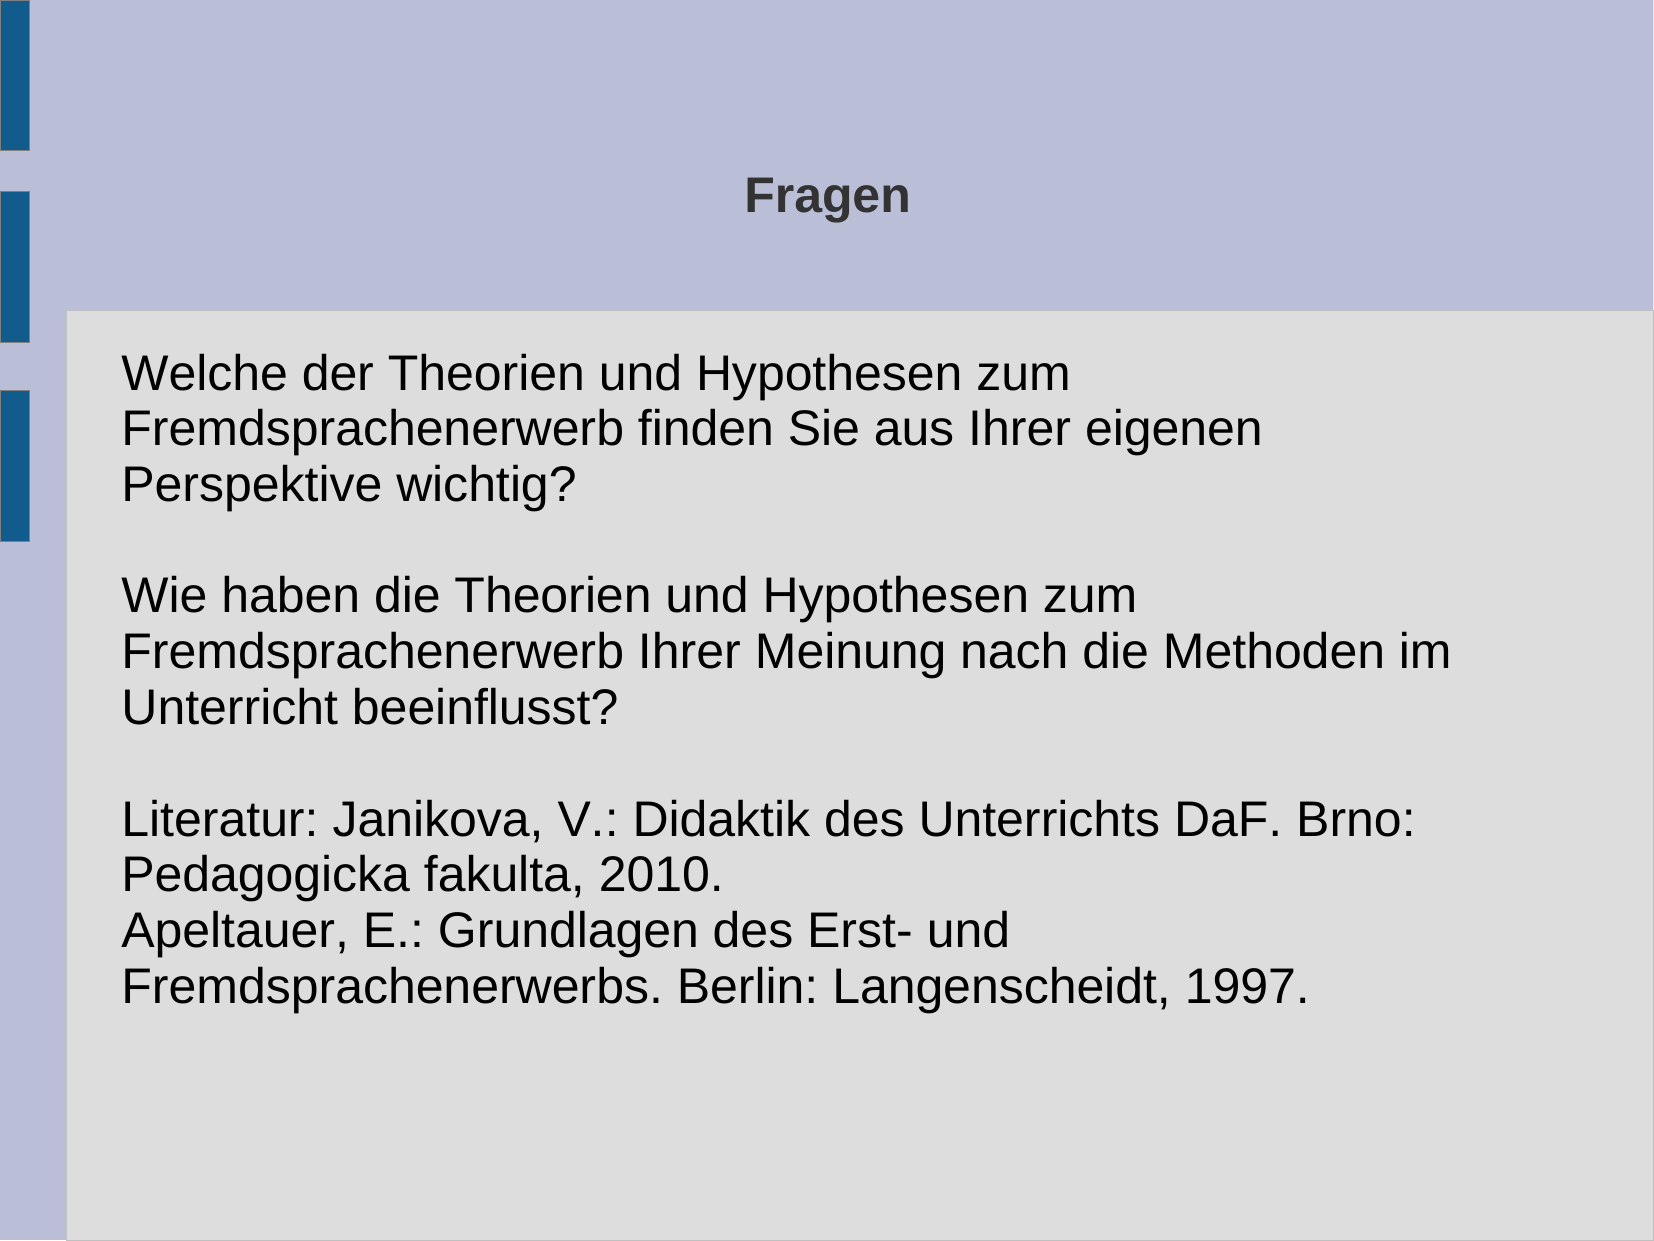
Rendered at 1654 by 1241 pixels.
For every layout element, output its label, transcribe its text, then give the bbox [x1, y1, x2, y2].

title Fragen [121, 91, 1534, 299]
list Welche der Theorien und Hypothesen zum Fremdsprachenerwerb finden Sie aus Ihrer eigenen Perspektive wichtig? Wie haben die Theorien und Hypothesen zum Fremdsprachenerwerb Ihrer Meinung nach die Methoden im Unterricht beeinflusst? Literatur: Janikova, V.: Didaktik des Unterrichts DaF. Brno: Pedagogicka fakulta, 2010. Apeltauer, E.: Grundlagen des Erst- und Fremdsprachenerwerbs. Berlin: Langenscheidt, 1997. [121, 344, 1534, 1127]
